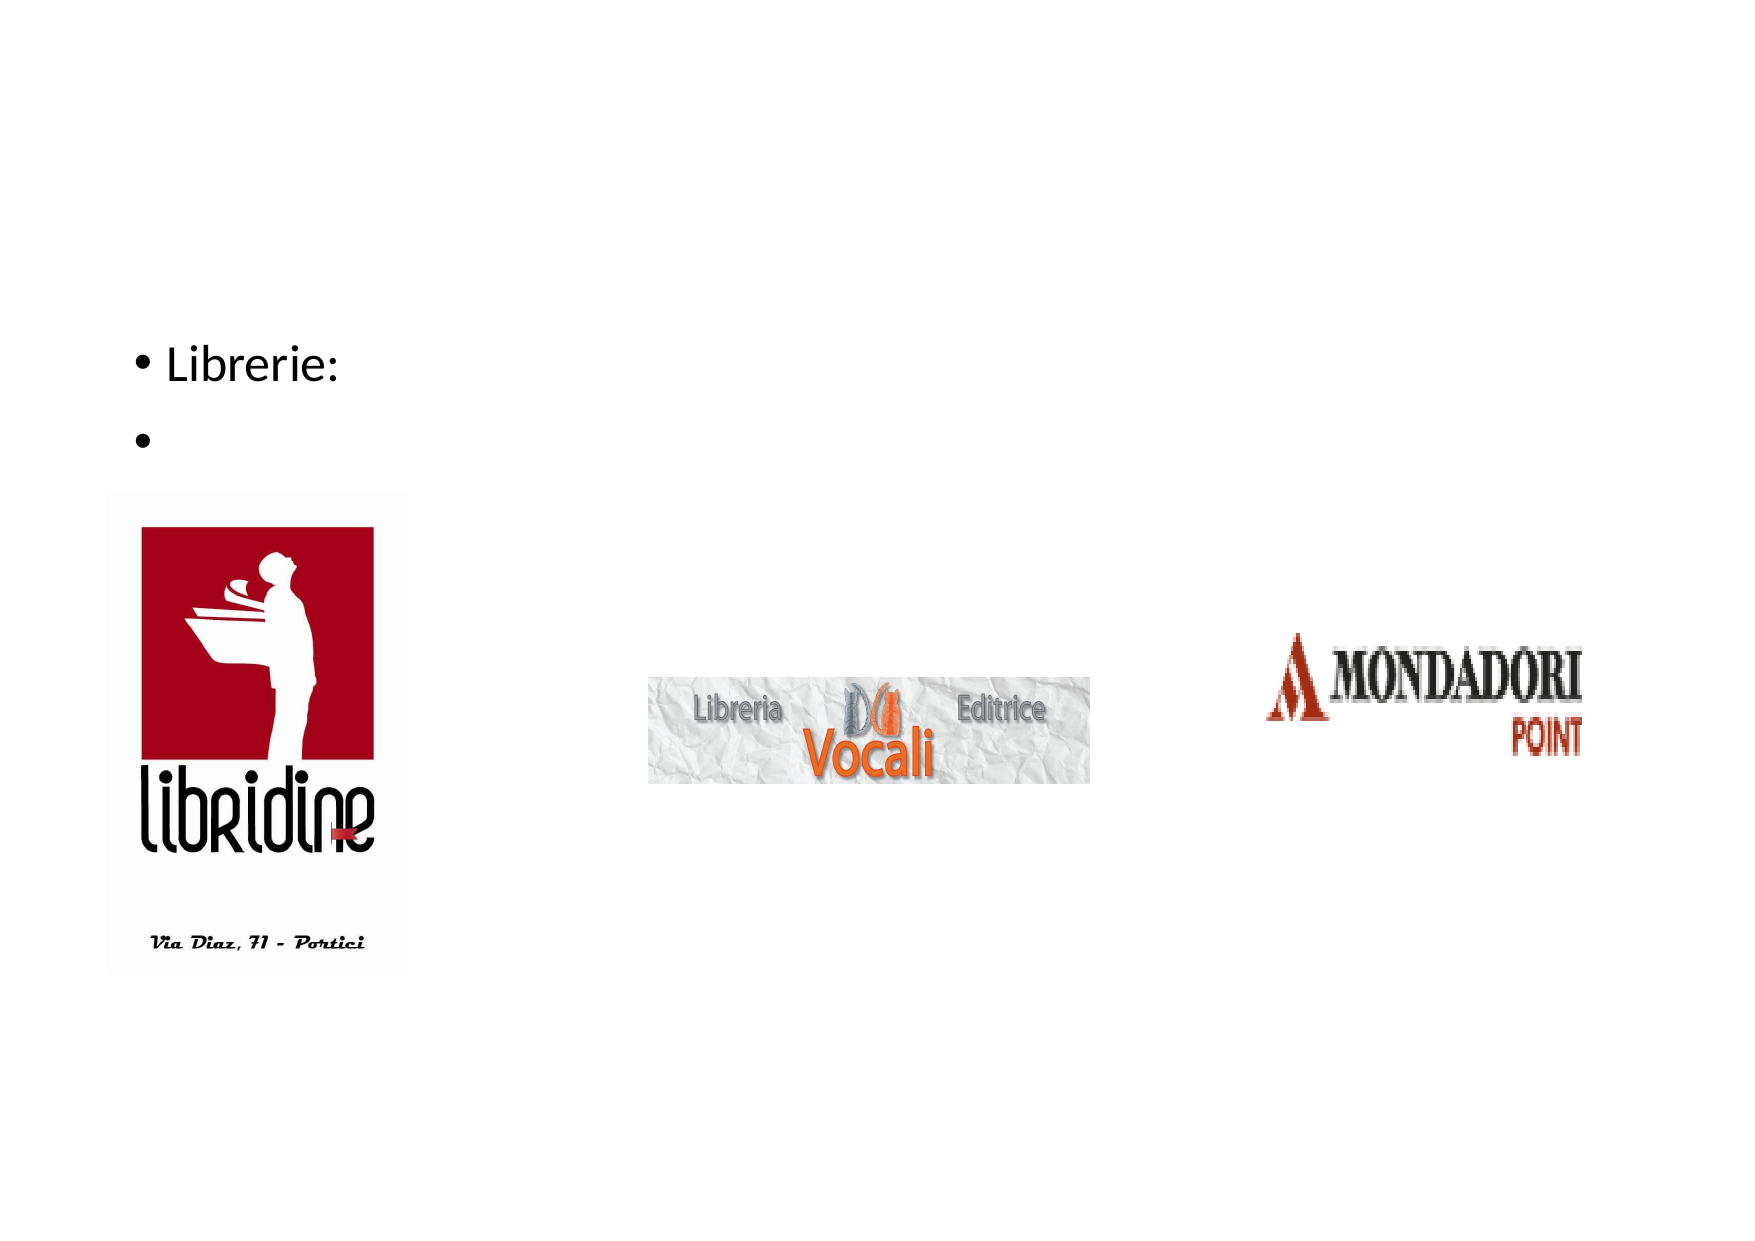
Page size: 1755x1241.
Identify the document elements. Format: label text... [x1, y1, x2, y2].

picture [648, 677, 1090, 785]
list Librerie: [120, 330, 1634, 1118]
picture [1264, 629, 1595, 761]
picture [107, 493, 408, 975]
